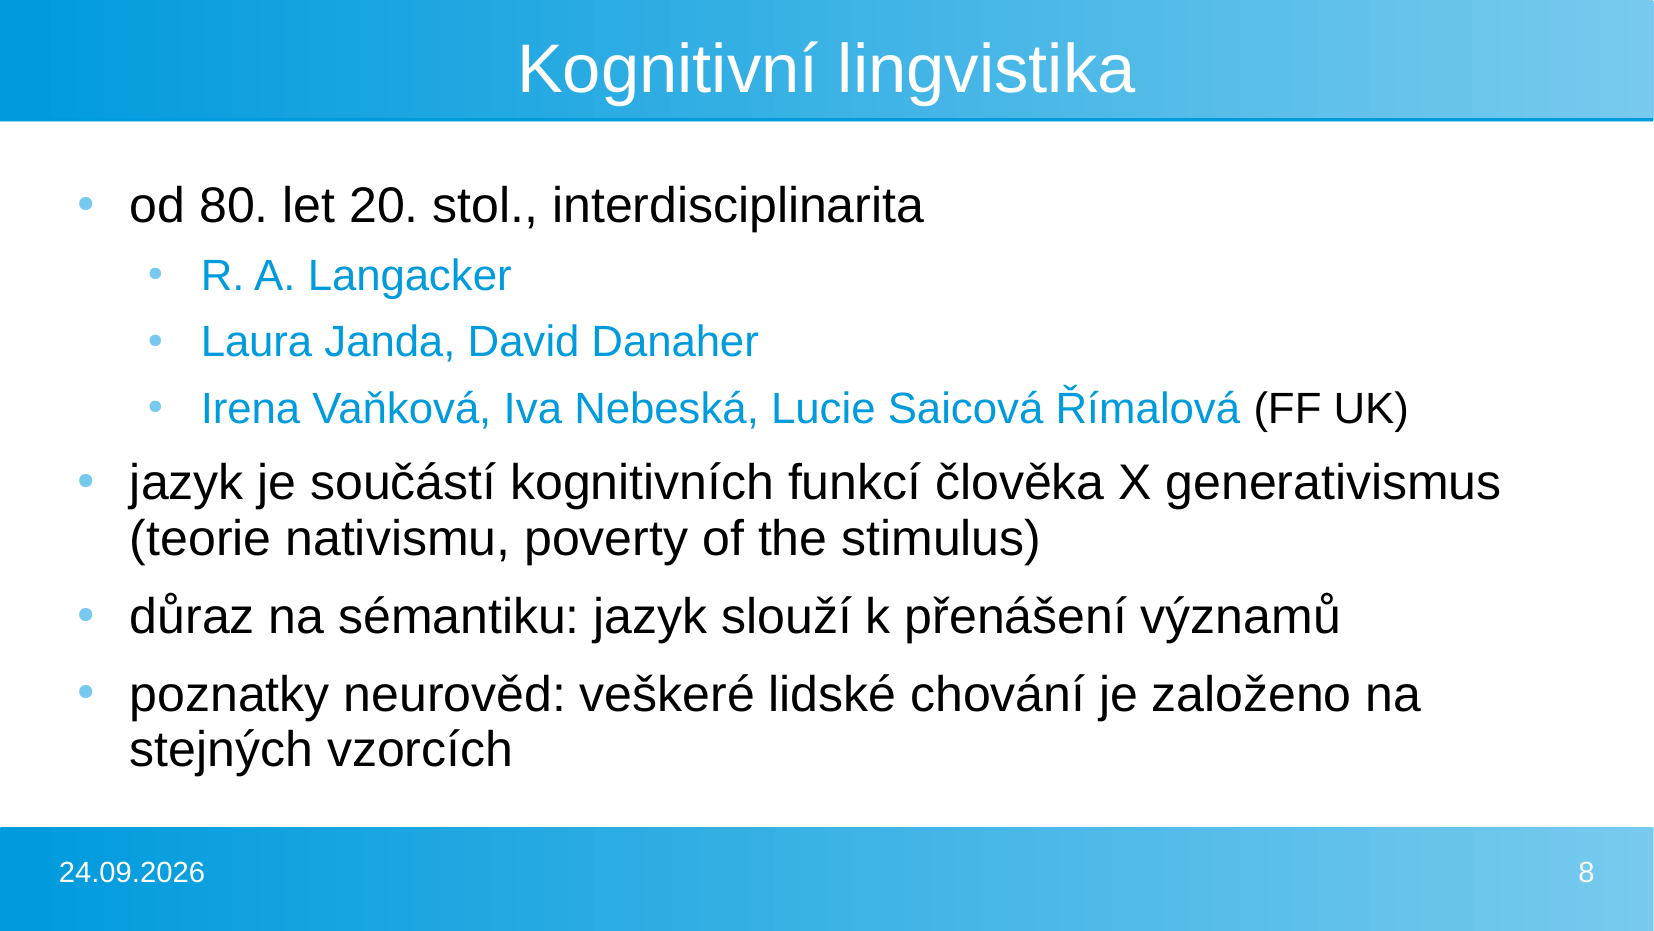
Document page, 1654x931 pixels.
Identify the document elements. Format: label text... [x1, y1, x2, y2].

list od 80. let 20. stol., interdisciplinarita R. A. Langacker Laura Janda, David Danaher Irena Vaňková, Iva Nebeská, Lucie Saicová Římalová (FF UK) jazyk je součástí kognitivních funkcí člověka X generativismus (teorie nativismu, poverty of the stimulus) důraz na sémantiku: jazyk slouží k přenášení významů poznatky neurověd: veškeré lidské chování je založeno na stejných vzorcích [59, 177, 1595, 768]
title Kognitivní lingvistika [59, 29, 1595, 108]
